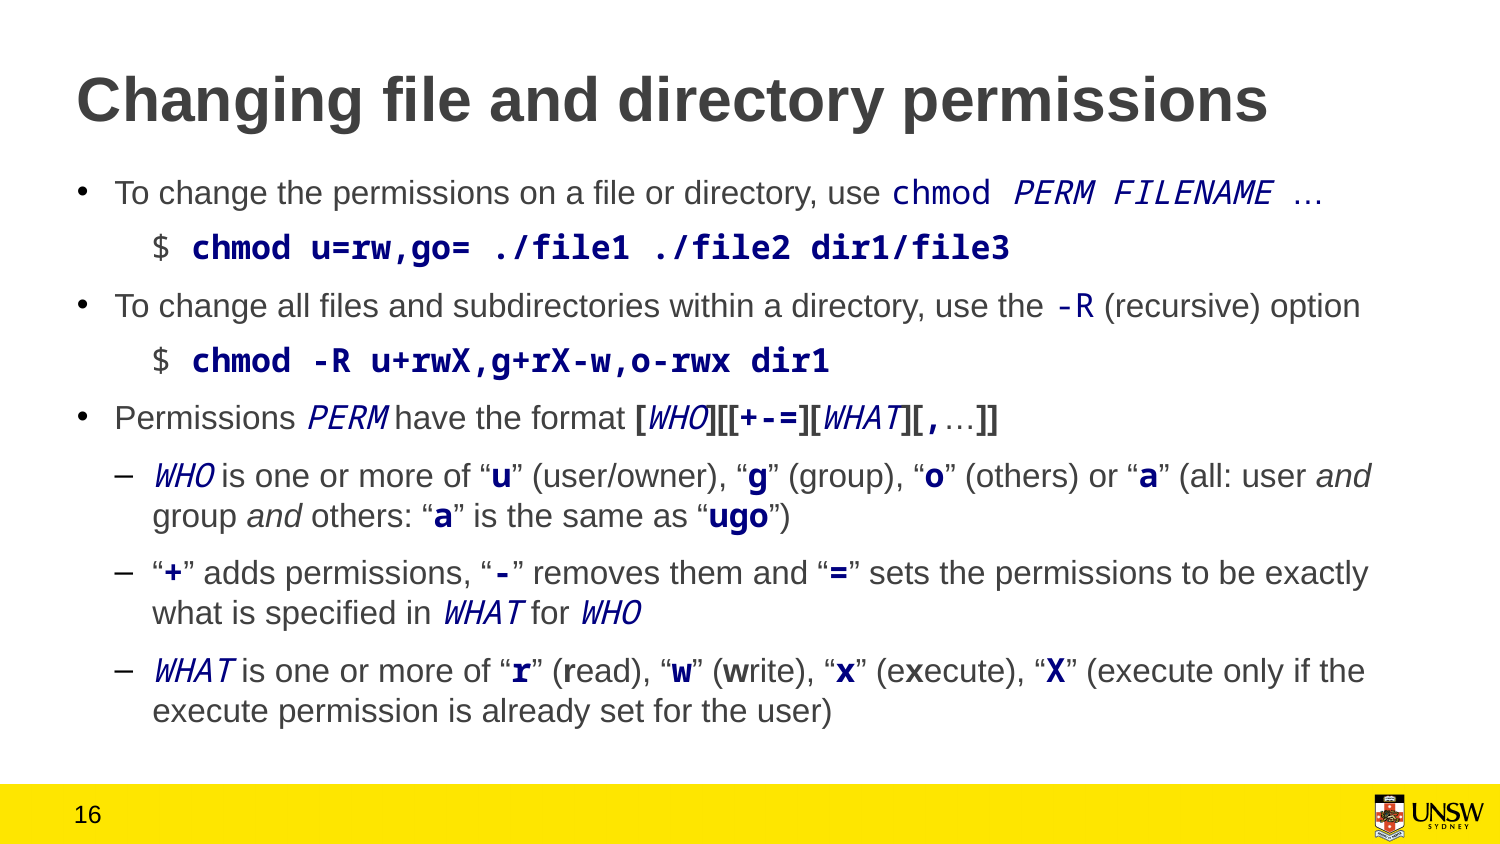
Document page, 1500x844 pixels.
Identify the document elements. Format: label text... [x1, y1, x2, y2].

text_box <number> [59, 791, 219, 839]
list To change the permissions on a file or directory, use chmod PERM FILENAME … $ chmod u=rw,go= ./file1 ./file2 dir1/file3 To change all files and subdirectories within a directory, use the -R (recursive) option $ chmod -R u+rwX,g+rX-w,o-rwx dir1 Permissions PERM have the format [WHO][[+-=][WHAT][,…]] WHO is one or more of “u” (user/owner), “g” (group), “o” (others) or “a” (all: user and group and others: “a” is the same as “ugo”) “+” adds permissions, “-” removes them and “=” sets the permissions to be exactly what is specified in WHAT for WHO WHAT is one or more of “r” (read), “w” (write), “x” (execute), “X” (execute only if the execute permission is already set for the user) [76, 171, 1424, 762]
title Changing file and directory permissions [76, 59, 1427, 136]
picture [0, 784, 1500, 844]
